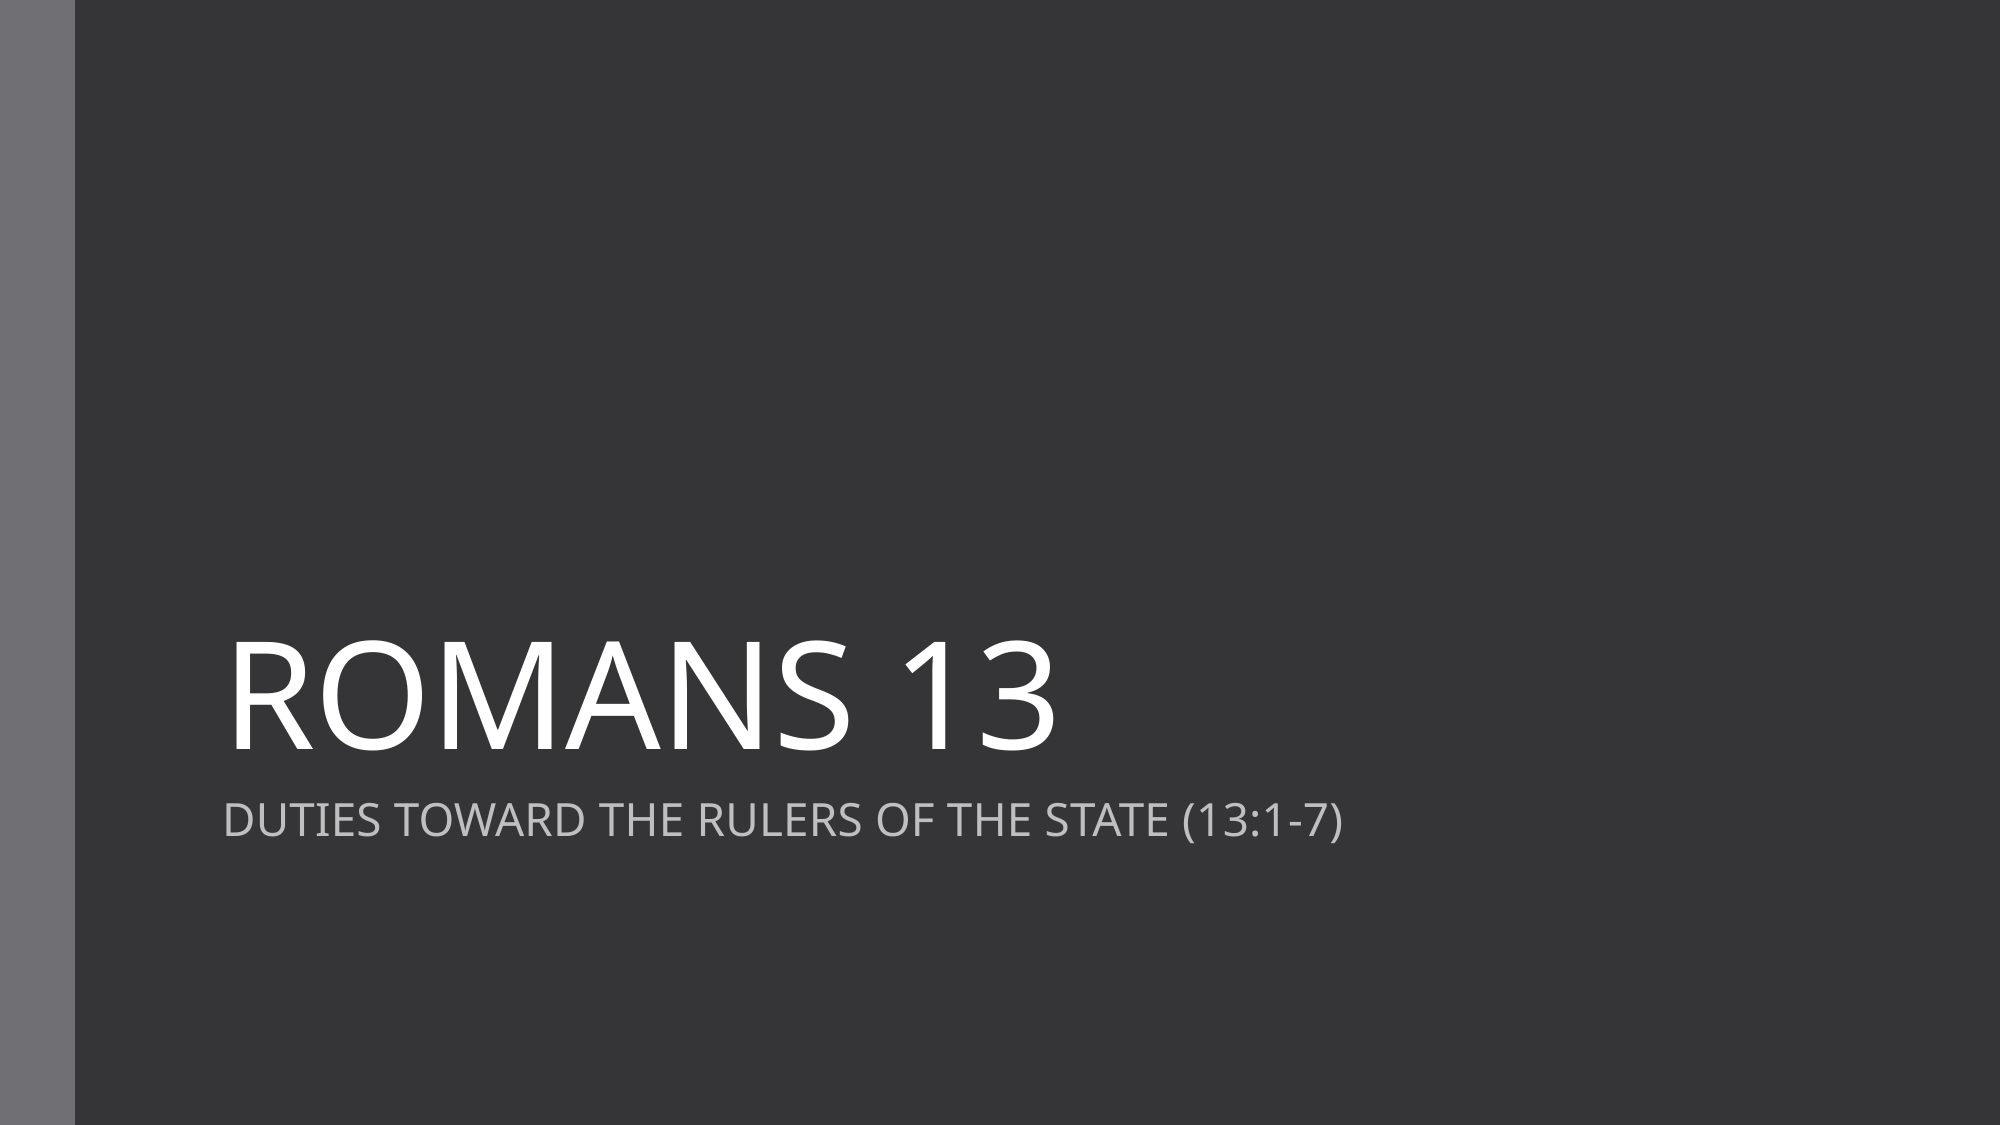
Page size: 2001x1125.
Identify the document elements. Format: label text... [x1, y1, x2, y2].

subtitle DUTIES TOWARD THE RULERS OF THE STATE (13:1-7) [206, 787, 1752, 1066]
title ROMANS 13 [206, 124, 1752, 787]
